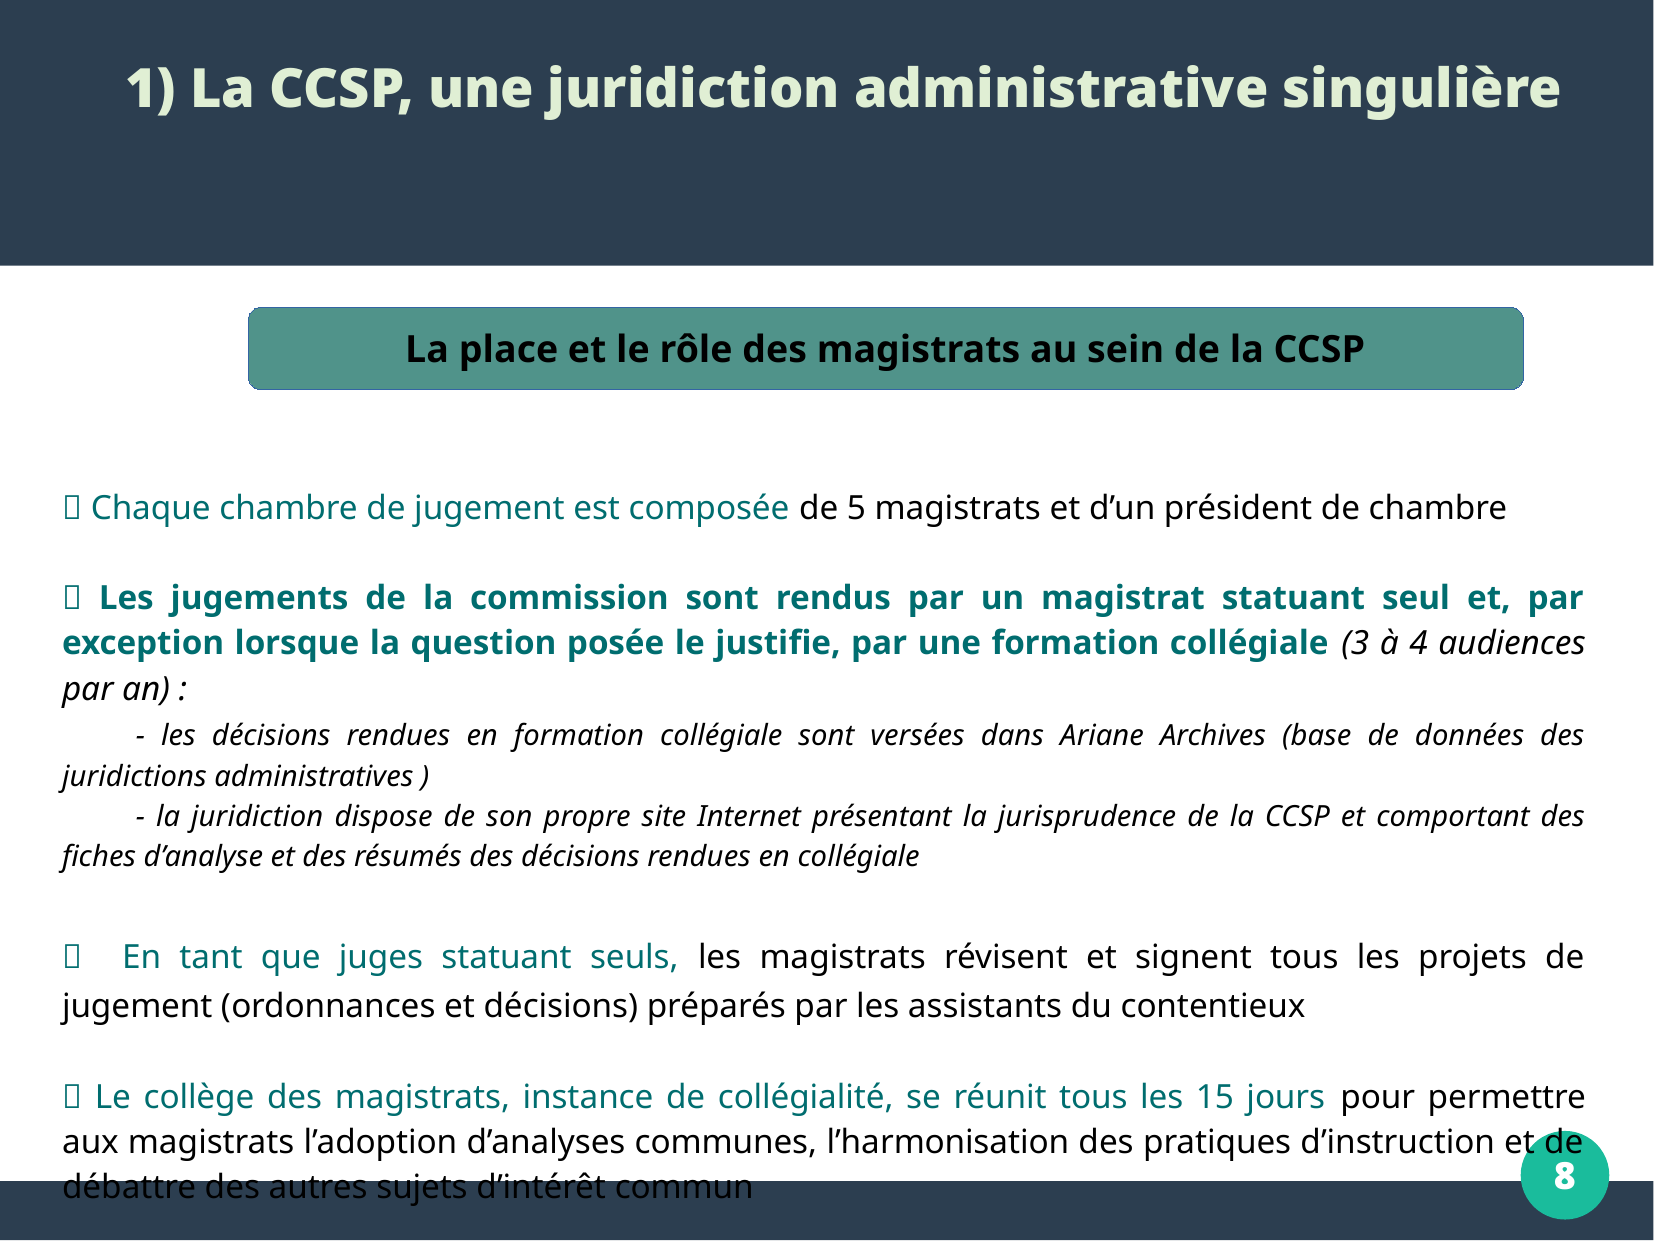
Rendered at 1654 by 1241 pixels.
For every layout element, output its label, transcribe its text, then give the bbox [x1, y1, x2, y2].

list [0, 153, 1619, 1052]
text_box  Chaque chambre de jugement est composée de 5 magistrats et d’un président de chambre  Les jugements de la commission sont rendus par un magistrat statuant seul et, par exception lorsque la question posée le justifie, par une formation collégiale (3 à 4 audiences par an) : - les décisions rendues en formation collégiale sont versées dans Ariane Archives (base de données des juridictions administratives ) - la juridiction dispose de son propre site Internet présentant la jurisprudence de la CCSP et comportant des fiches d’analyse et des résumés des décisions rendues en collégiale  En tant que juges statuant seuls, les magistrats révisent et signent tous les projets de jugement (ordonnances et décisions) préparés par les assistants du contentieux  Le collège des magistrats, instance de collégialité, se réunit tous les 15 jours pour permettre aux magistrats l’adoption d’analyses communes, l’harmonisation des pratiques d’instruction et de débattre des autres sujets d’intérêt commun [47, 476, 1601, 1119]
title 1) La CCSP, une juridiction administrative singulière [59, 49, 1630, 187]
text_box La place et le rôle des magistrats au sein de la CCSP [248, 307, 1524, 390]
